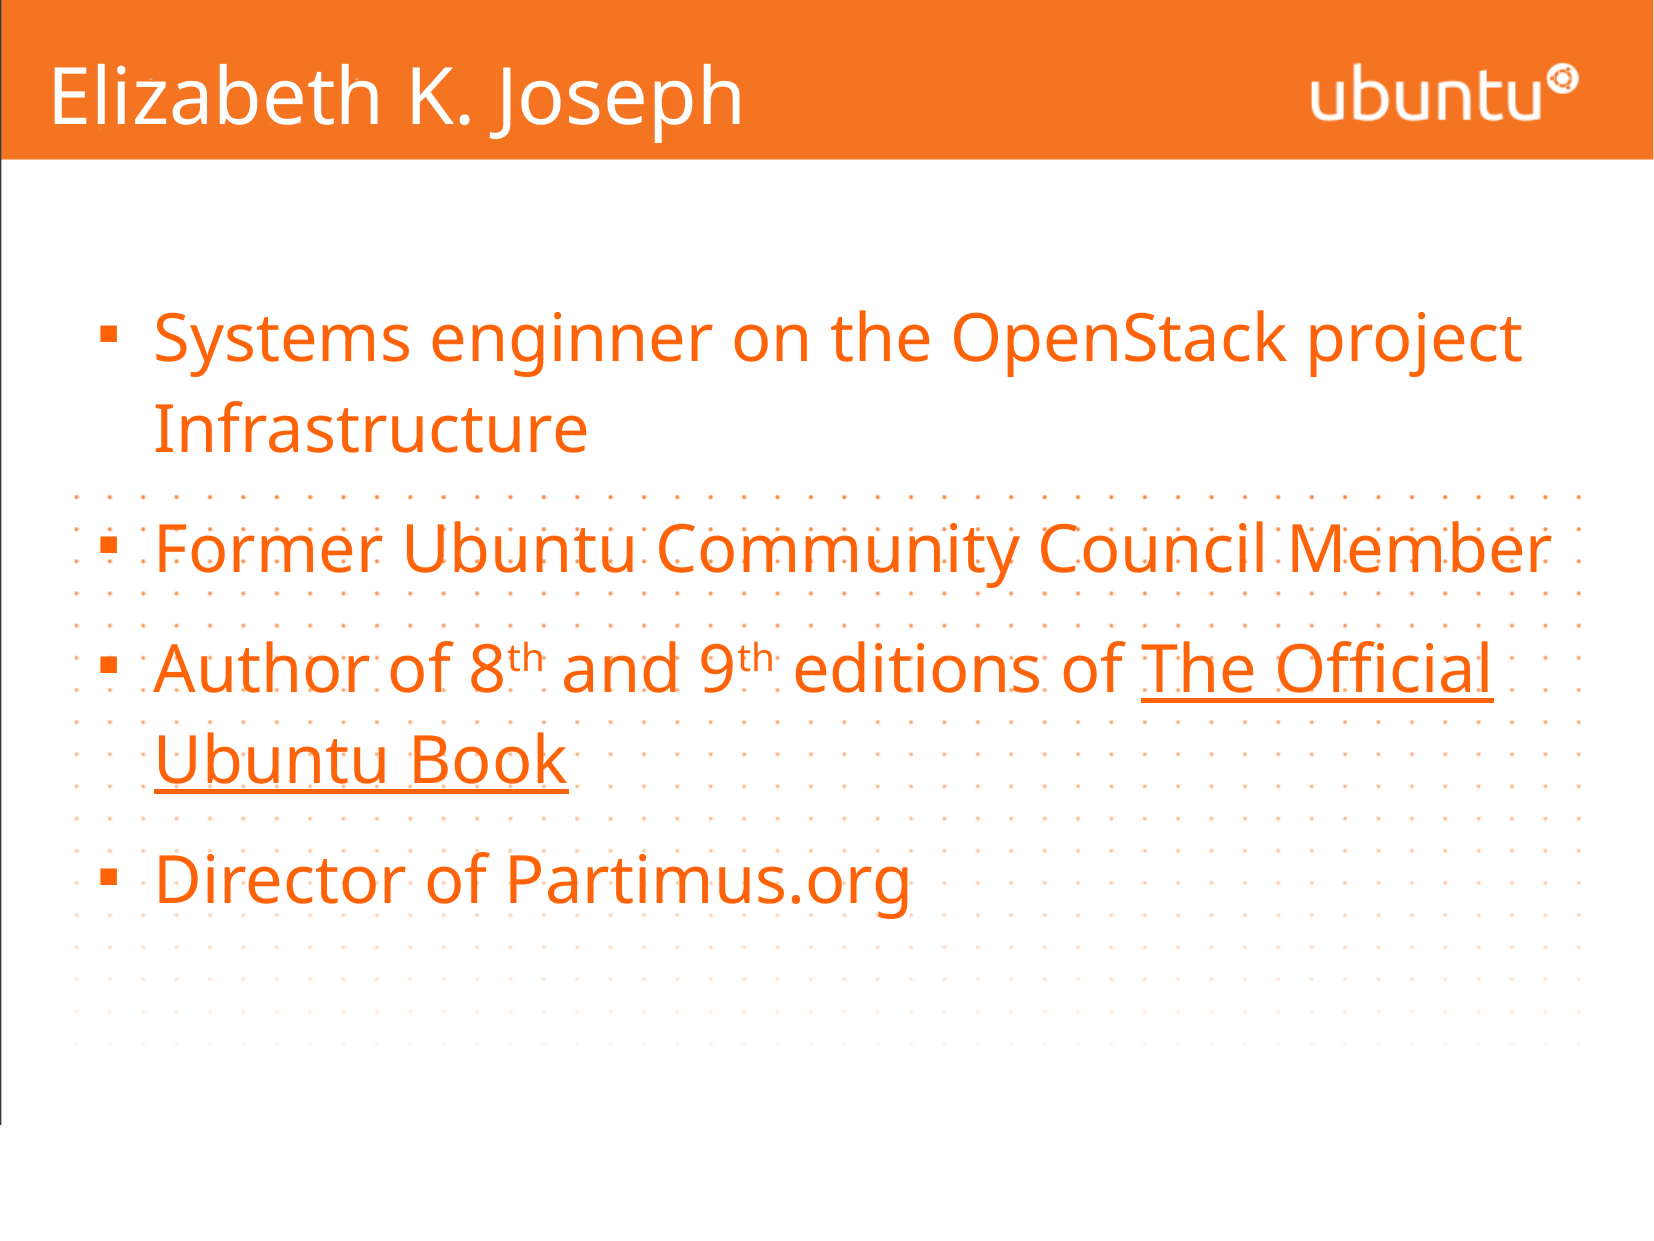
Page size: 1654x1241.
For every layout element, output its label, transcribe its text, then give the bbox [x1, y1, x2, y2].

title Elizabeth K. Joseph [47, 29, 1276, 158]
picture [0, 0, 1654, 1125]
list Systems enginner on the OpenStack project Infrastructure Former Ubuntu Community Council Member Author of 8th and 9th editions of The Official Ubuntu Book Director of Partimus.org [82, 290, 1571, 1109]
